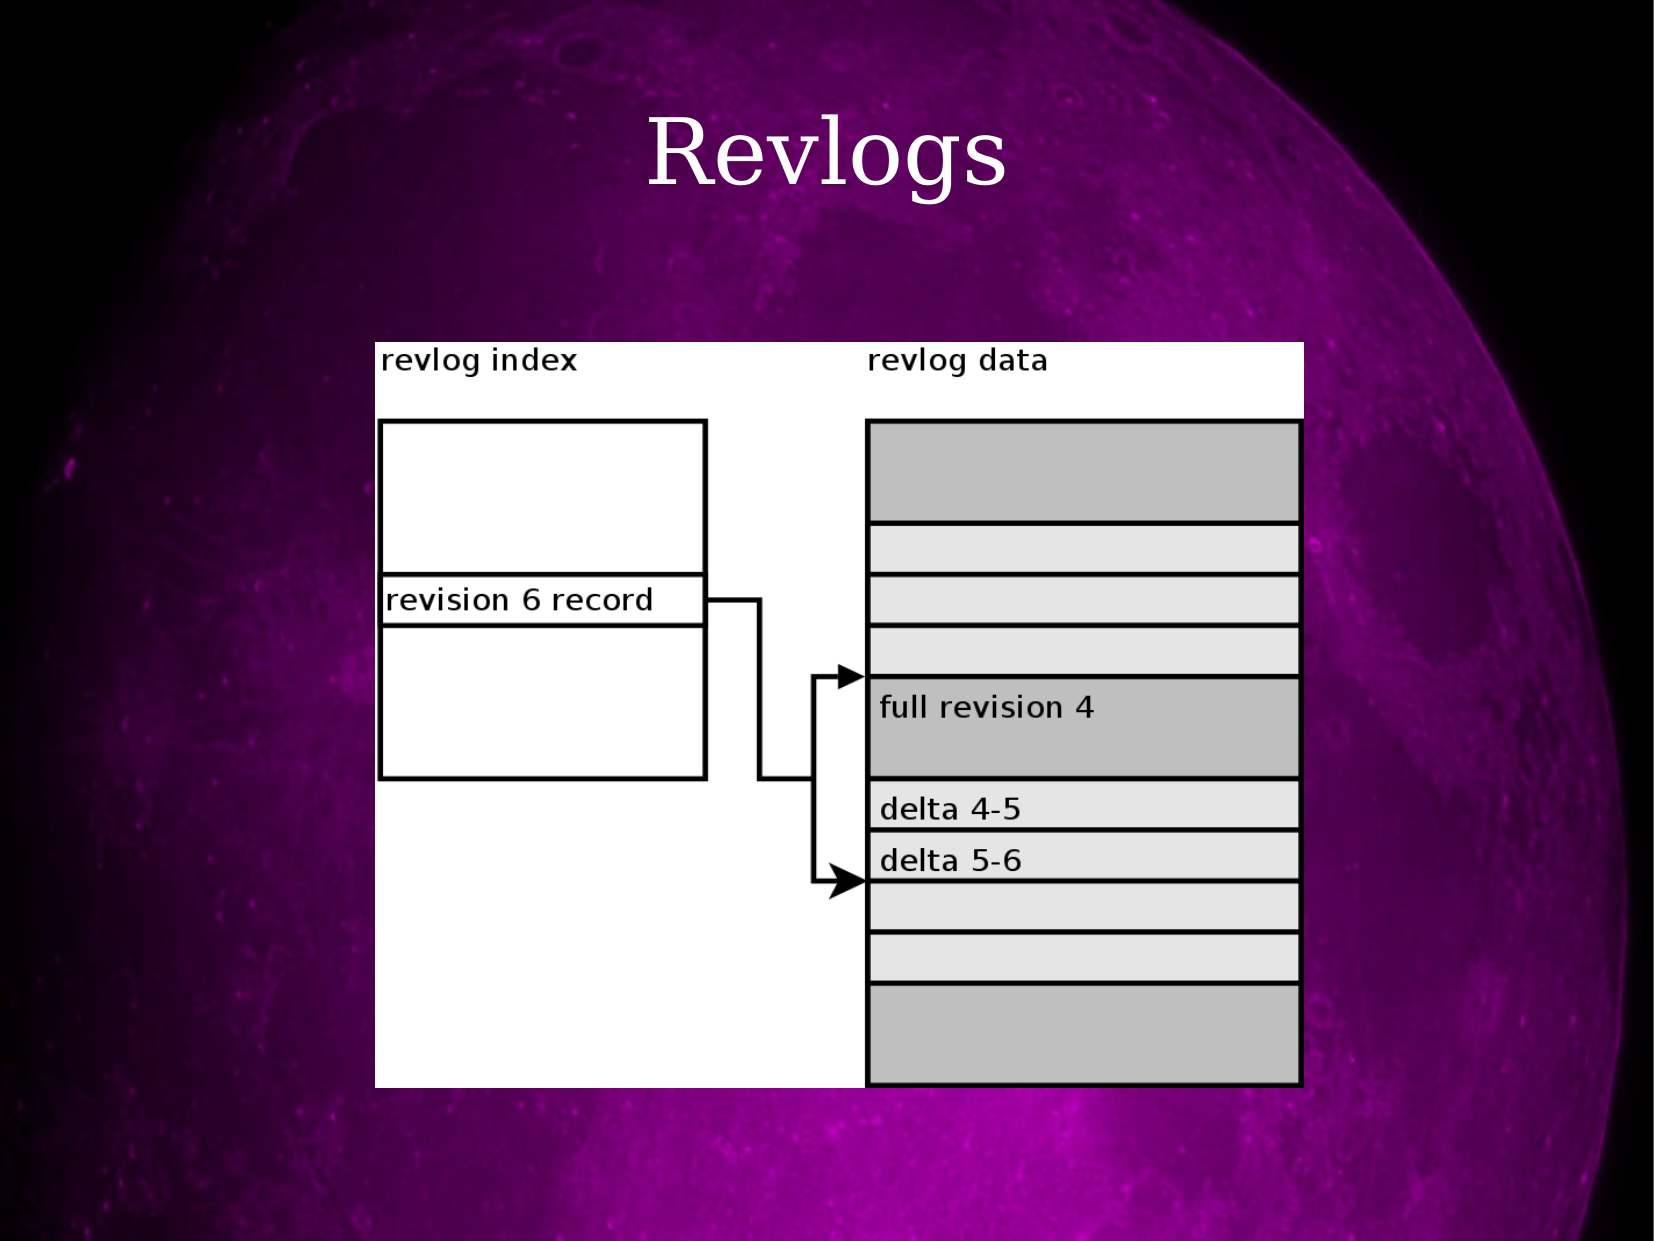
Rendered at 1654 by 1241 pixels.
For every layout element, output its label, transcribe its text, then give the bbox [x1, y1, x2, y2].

title Revlogs [82, 49, 1571, 257]
picture [0, 0, 1654, 1241]
